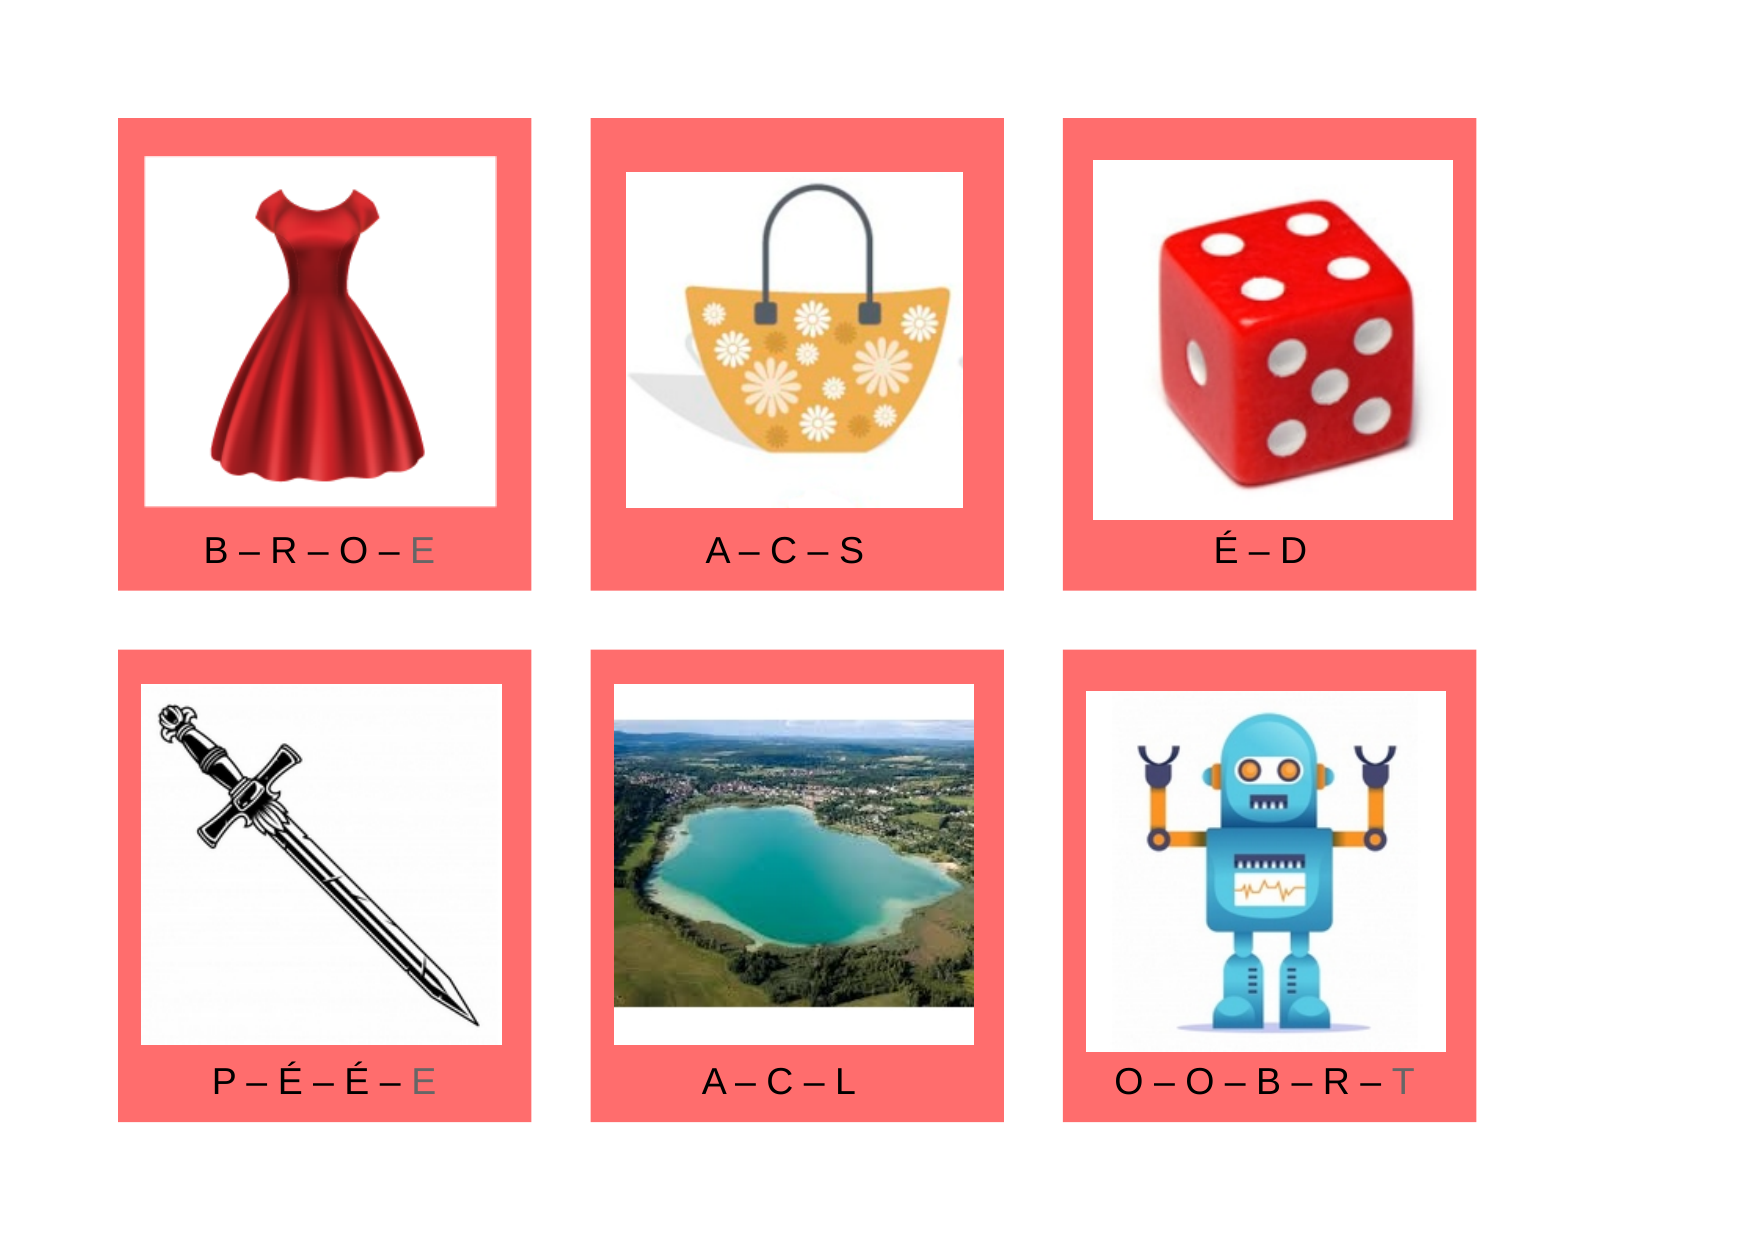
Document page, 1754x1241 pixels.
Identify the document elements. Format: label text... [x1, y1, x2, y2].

picture [144, 156, 497, 508]
text_box [118, 118, 532, 591]
text_box A – C – S [690, 521, 890, 579]
text_box O – O – B – R – T [1099, 1053, 1441, 1111]
text_box [1062, 649, 1477, 1123]
text_box É – D [1198, 521, 1398, 579]
text_box [590, 649, 1004, 1123]
text_box [590, 118, 1004, 591]
picture [1093, 160, 1453, 520]
picture [141, 684, 502, 1045]
picture [614, 684, 974, 1045]
text_box A – C – L [687, 1053, 886, 1111]
text_box B – R – O – E [188, 521, 461, 579]
picture [626, 172, 963, 508]
text_box [1062, 118, 1477, 591]
picture [1086, 691, 1446, 1052]
text_box P – É – É – E [197, 1053, 462, 1111]
text_box [118, 649, 532, 1123]
